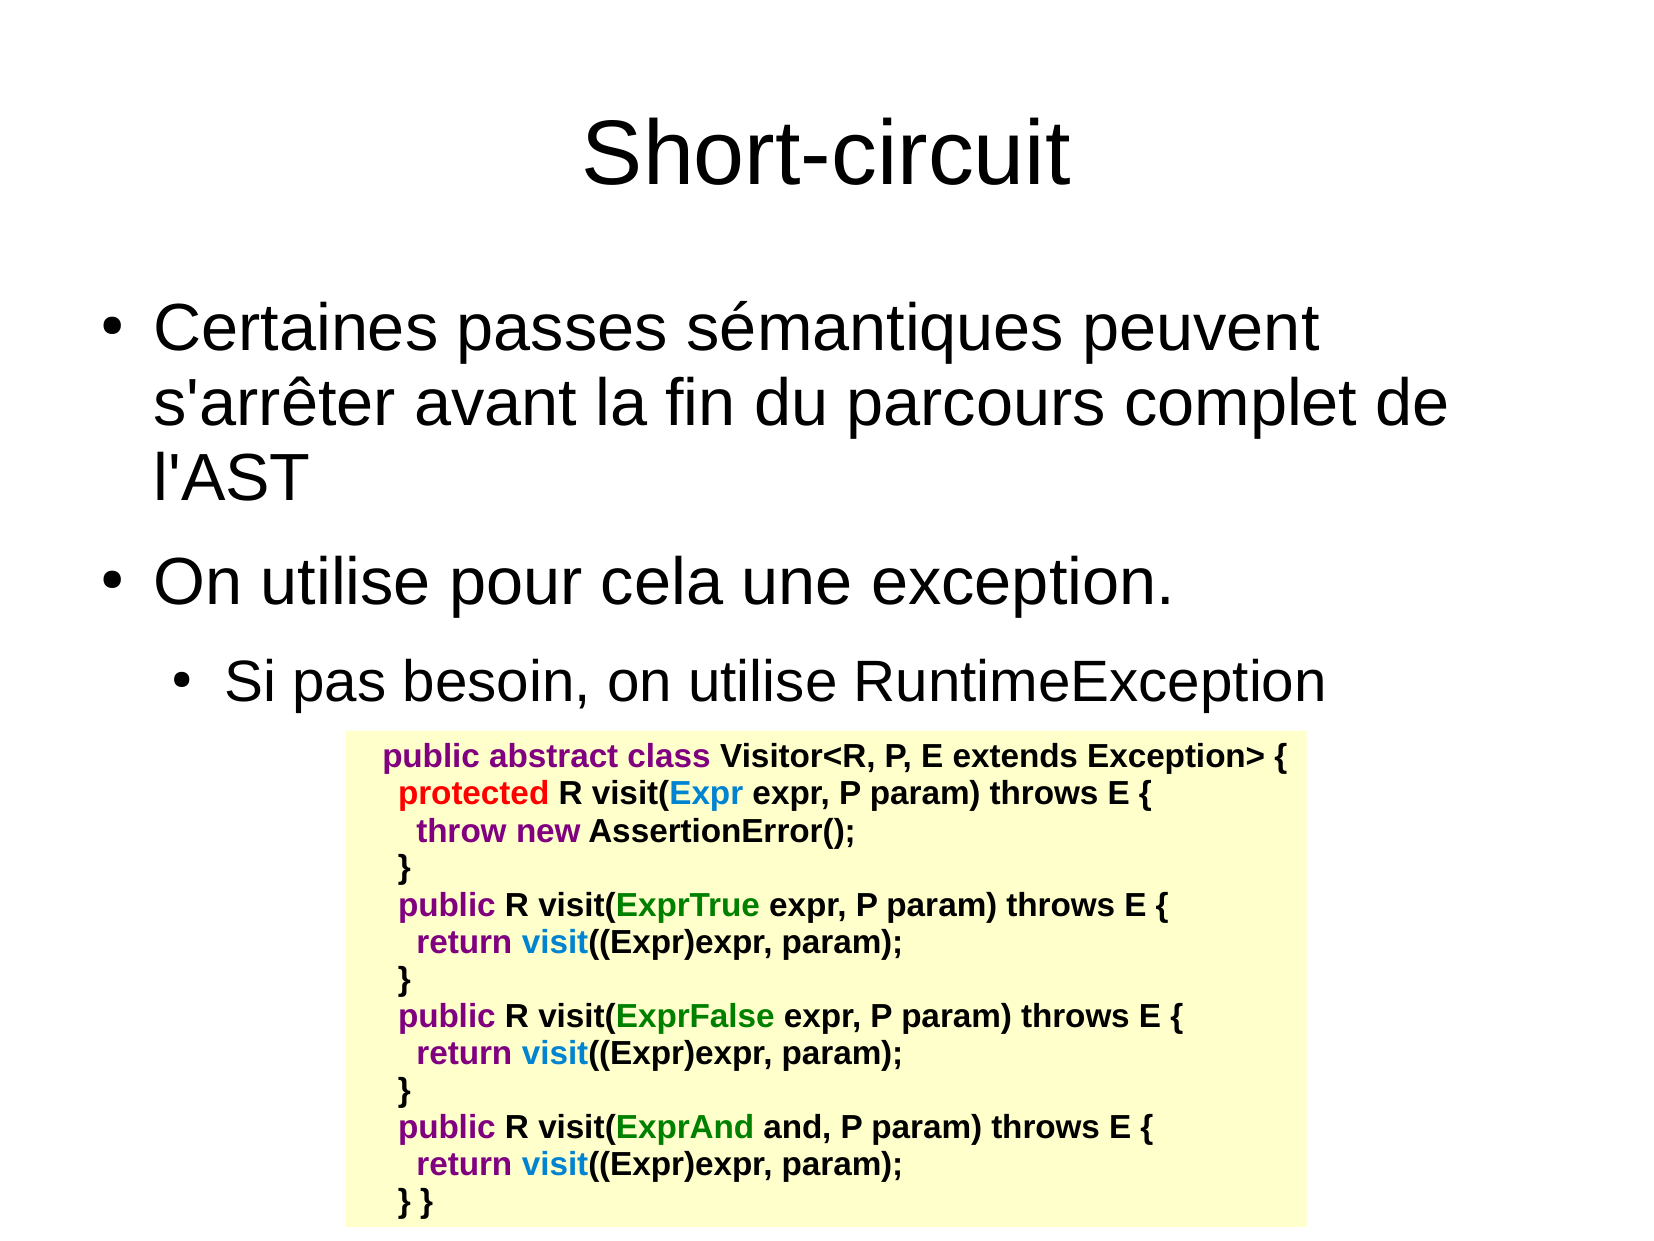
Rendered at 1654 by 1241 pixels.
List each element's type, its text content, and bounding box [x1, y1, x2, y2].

text_box public abstract class Visitor<R, P, E extends Exception> { protected R visit(Expr expr, P param) throws E { throw new AssertionError(); } public R visit(ExprTrue expr, P param) throws E { return visit((Expr)expr, param); } public R visit(ExprFalse expr, P param) throws E { return visit((Expr)expr, param); } public R visit(ExprAnd and, P param) throws E { return visit((Expr)expr, param); } } [346, 730, 1307, 1227]
title Short-circuit [82, 56, 1571, 250]
list Certaines passes sémantiques peuvent s'arrêter avant la fin du parcours complet de l'AST On utilise pour cela une exception. Si pas besoin, on utilise RuntimeException [82, 290, 1571, 714]
